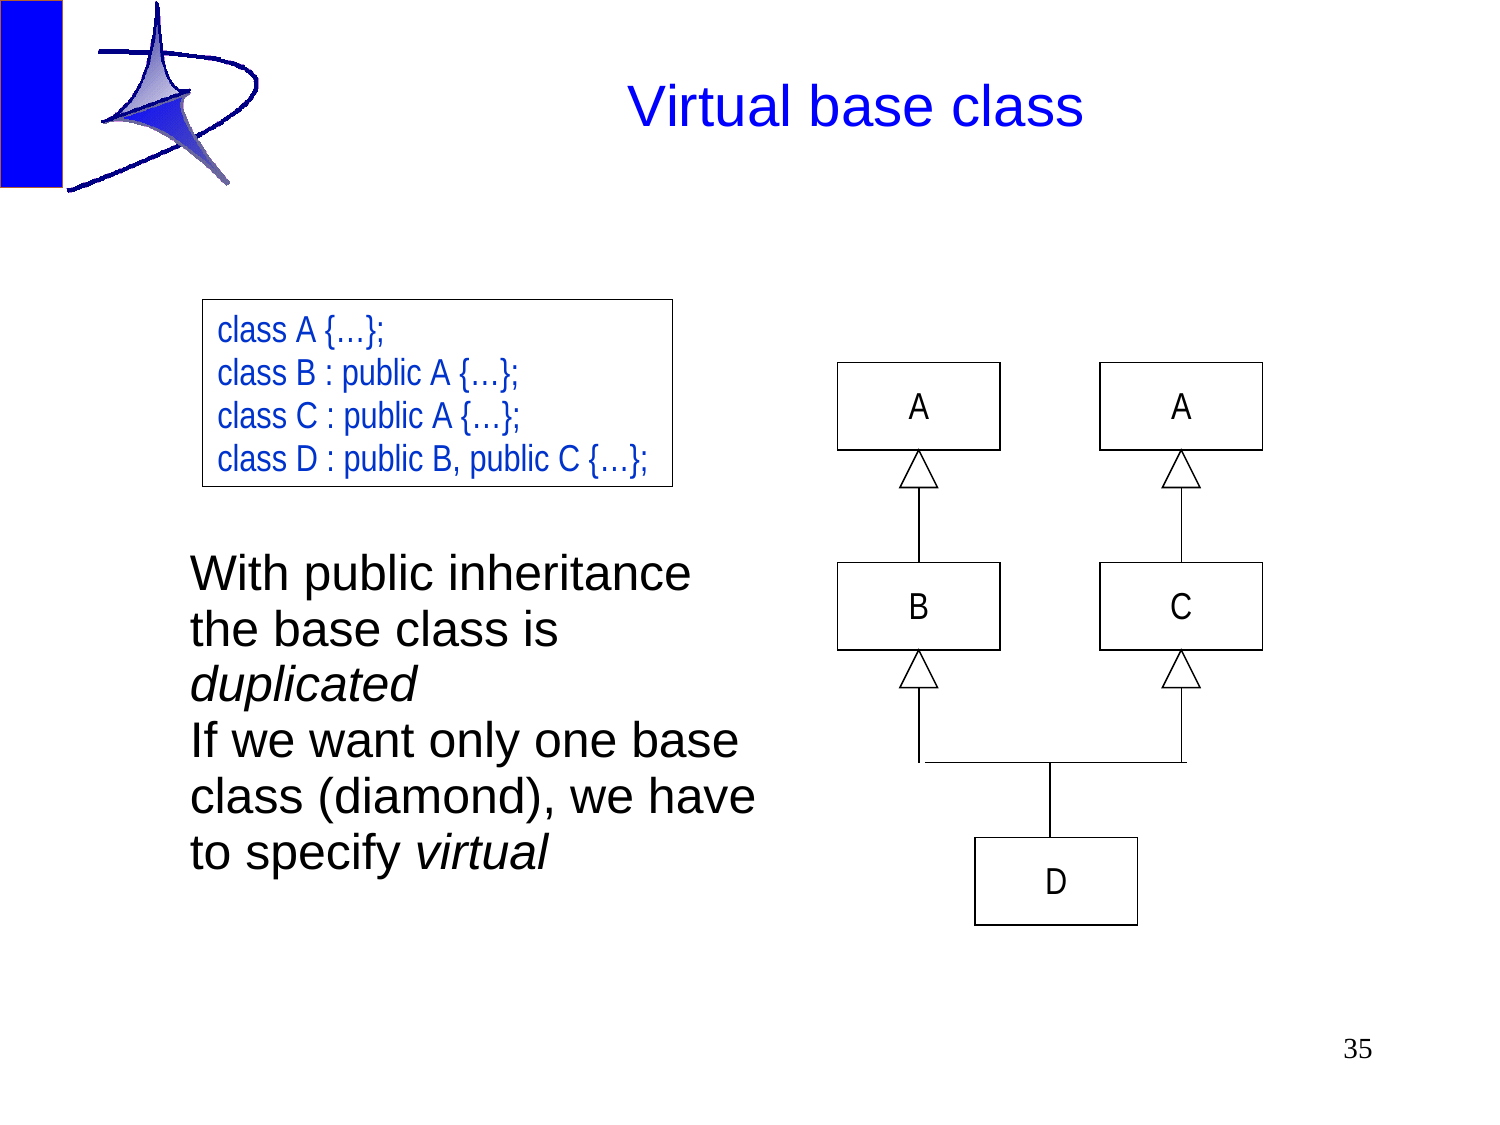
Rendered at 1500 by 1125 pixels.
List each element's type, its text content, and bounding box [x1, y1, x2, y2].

text_box D [975, 837, 1138, 925]
text_box With public inheritance the base class is duplicated If we want only one base class (diamond), we have to specify virtual [174, 537, 775, 1000]
text_box A [1099, 362, 1263, 451]
text_box B [837, 562, 1000, 651]
picture [62, 0, 263, 197]
title Virtual base class [262, 24, 1450, 188]
text_box A [837, 362, 1000, 451]
text_box C [1099, 562, 1263, 651]
text_box class A {…}; class B : public A {…}; class C : public A {…}; class D : public B, public C {…}; [202, 299, 673, 487]
